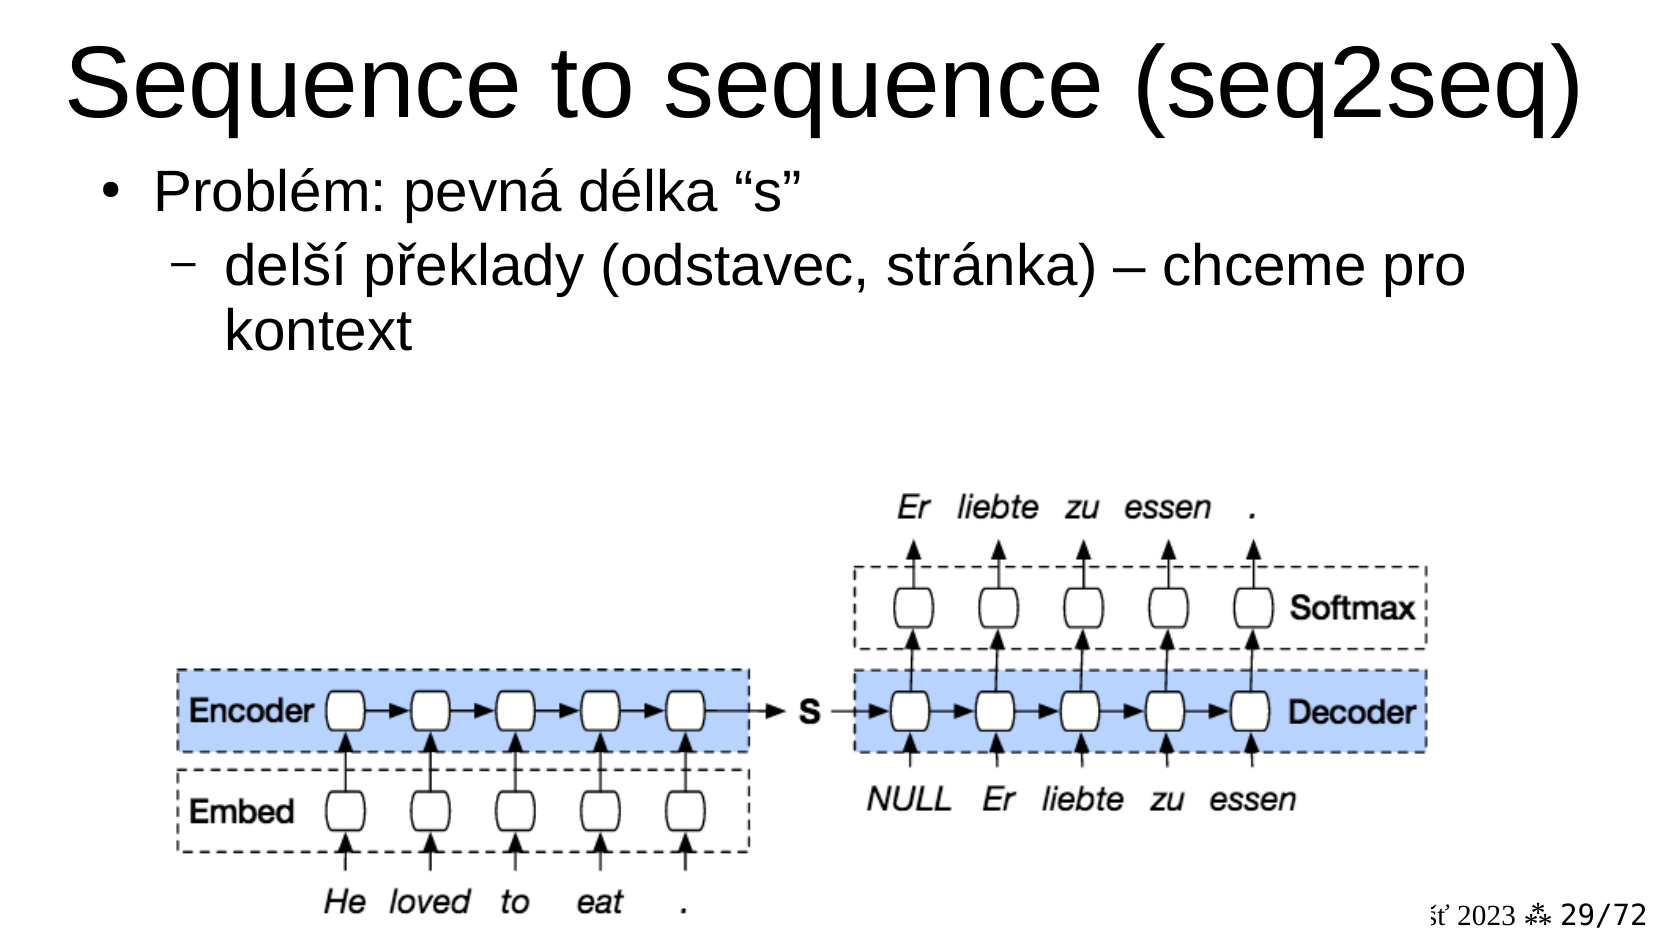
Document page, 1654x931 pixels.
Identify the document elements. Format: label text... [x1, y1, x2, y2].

list Problém: pevná délka “s” delší překlady (odstavec, stránka) – chceme pro kontext [82, 159, 1571, 759]
picture [172, 473, 1431, 931]
title Sequence to sequence (seq2seq) [37, 13, 1613, 151]
